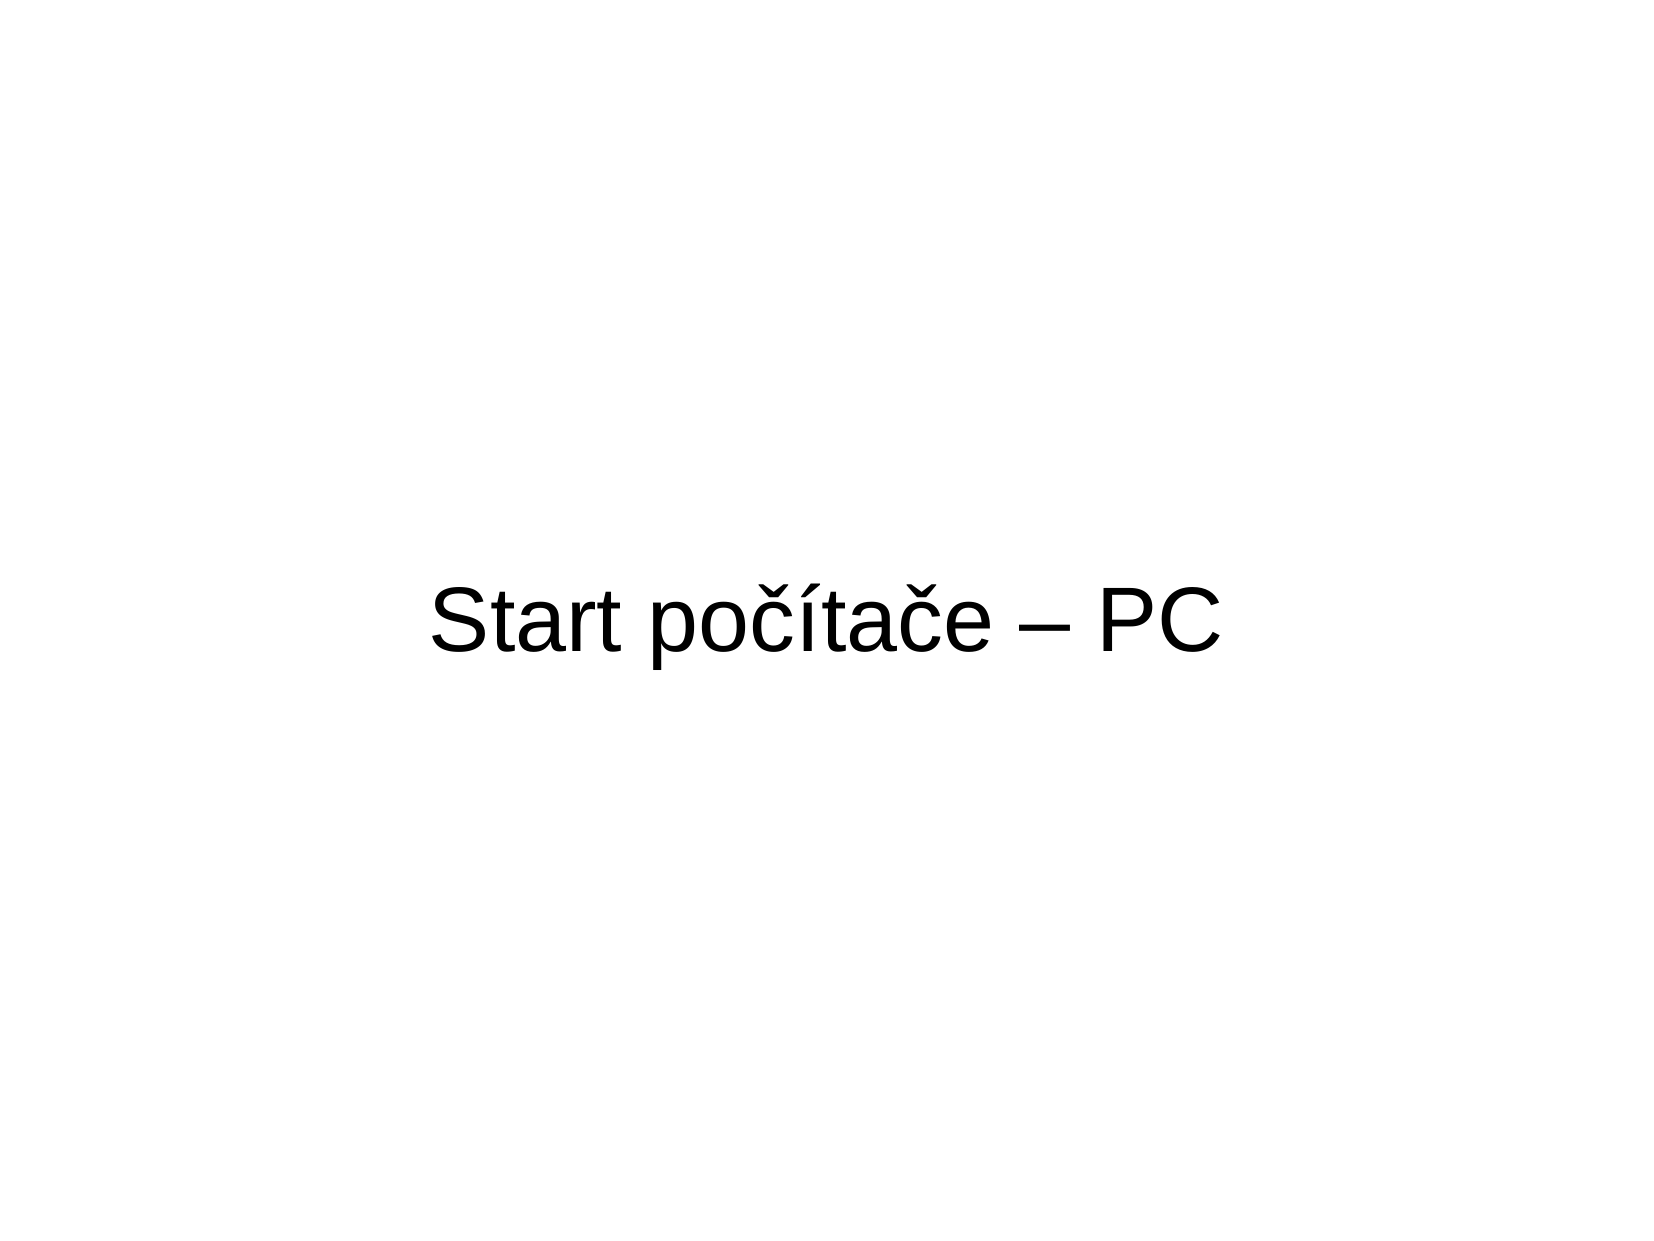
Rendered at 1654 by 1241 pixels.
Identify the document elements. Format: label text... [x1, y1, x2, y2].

title Start počítače – PC [82, 523, 1571, 717]
